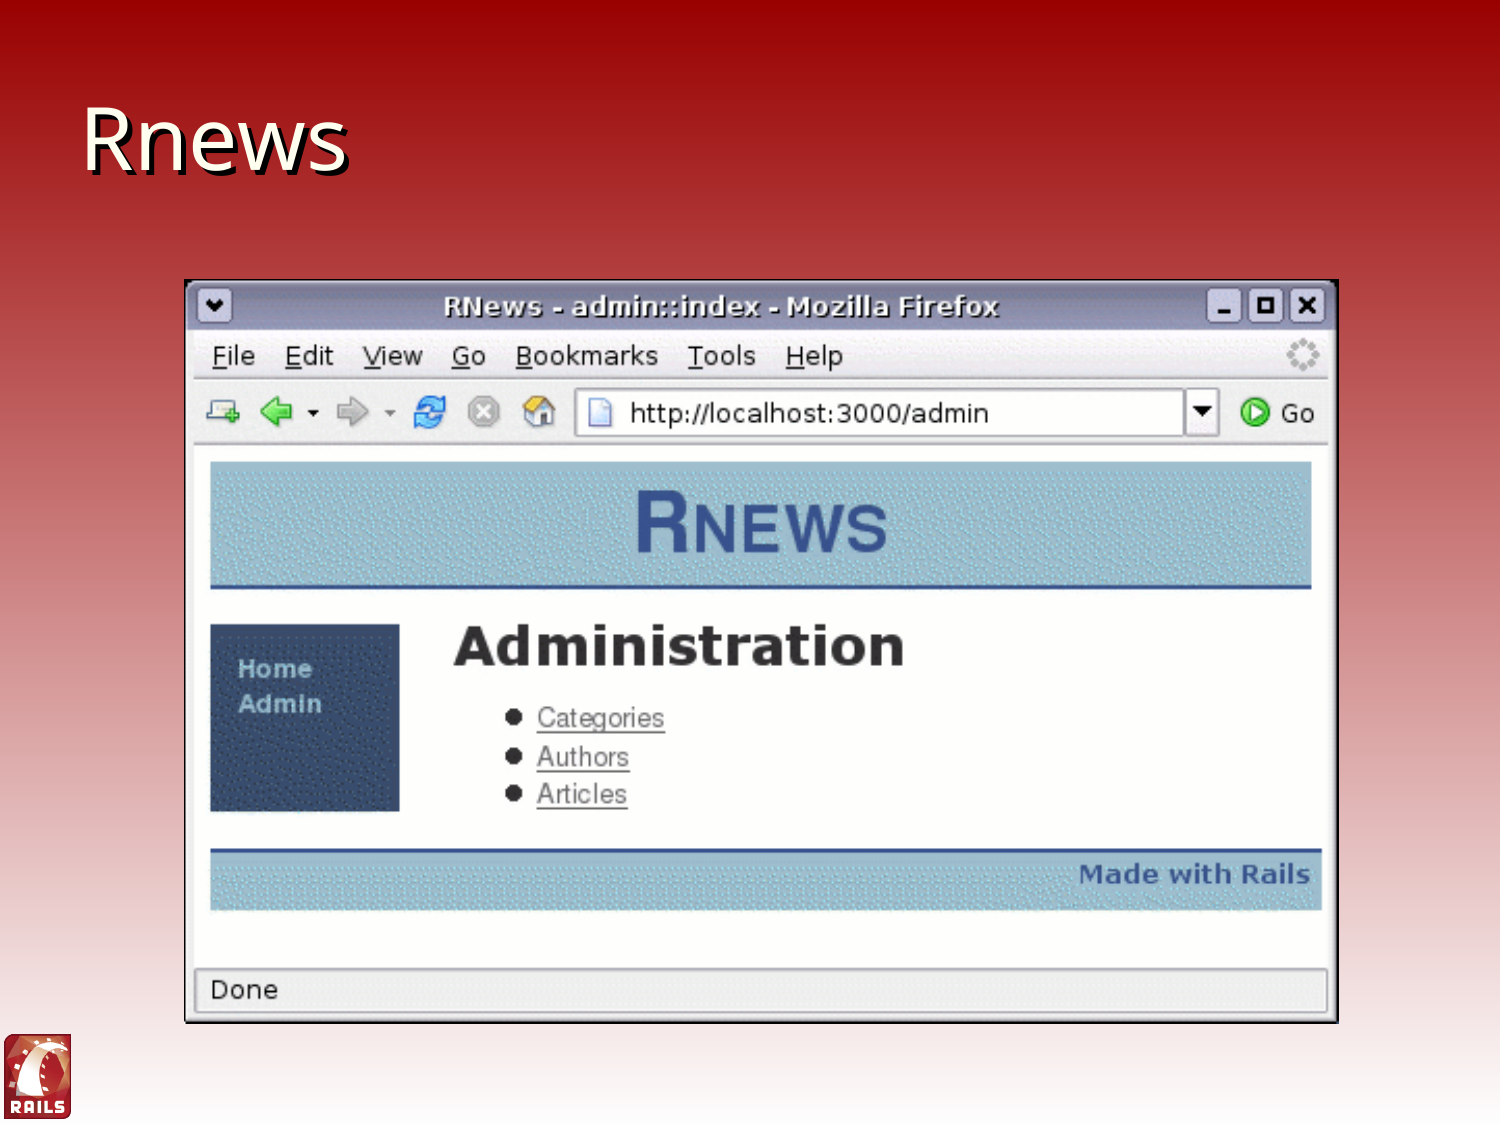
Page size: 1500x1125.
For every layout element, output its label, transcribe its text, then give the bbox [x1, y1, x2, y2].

picture [4, 1034, 71, 1119]
title Rnews [64, 43, 1318, 232]
picture [184, 279, 1339, 1024]
